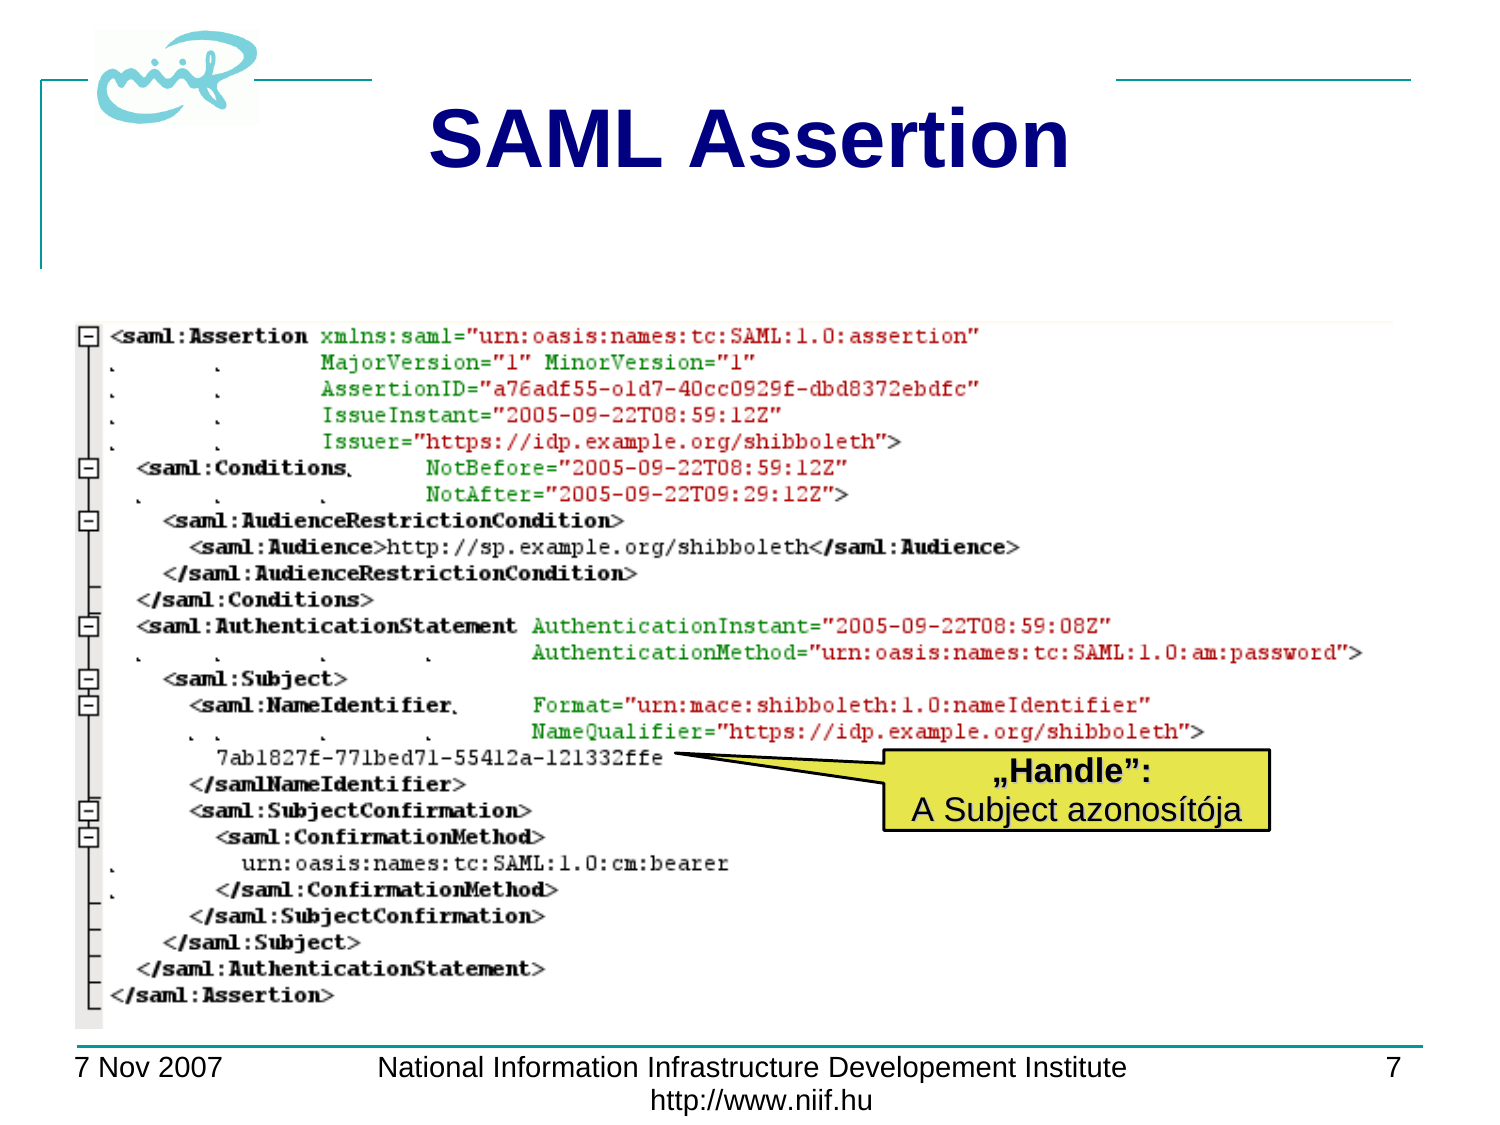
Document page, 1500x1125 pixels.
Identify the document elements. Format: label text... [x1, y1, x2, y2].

title SAML Assertion [75, 45, 1426, 233]
picture [94, 29, 259, 45]
picture [75, 321, 1393, 1030]
text_box „Handle”: A Subject azonosítója [675, 749, 1270, 831]
